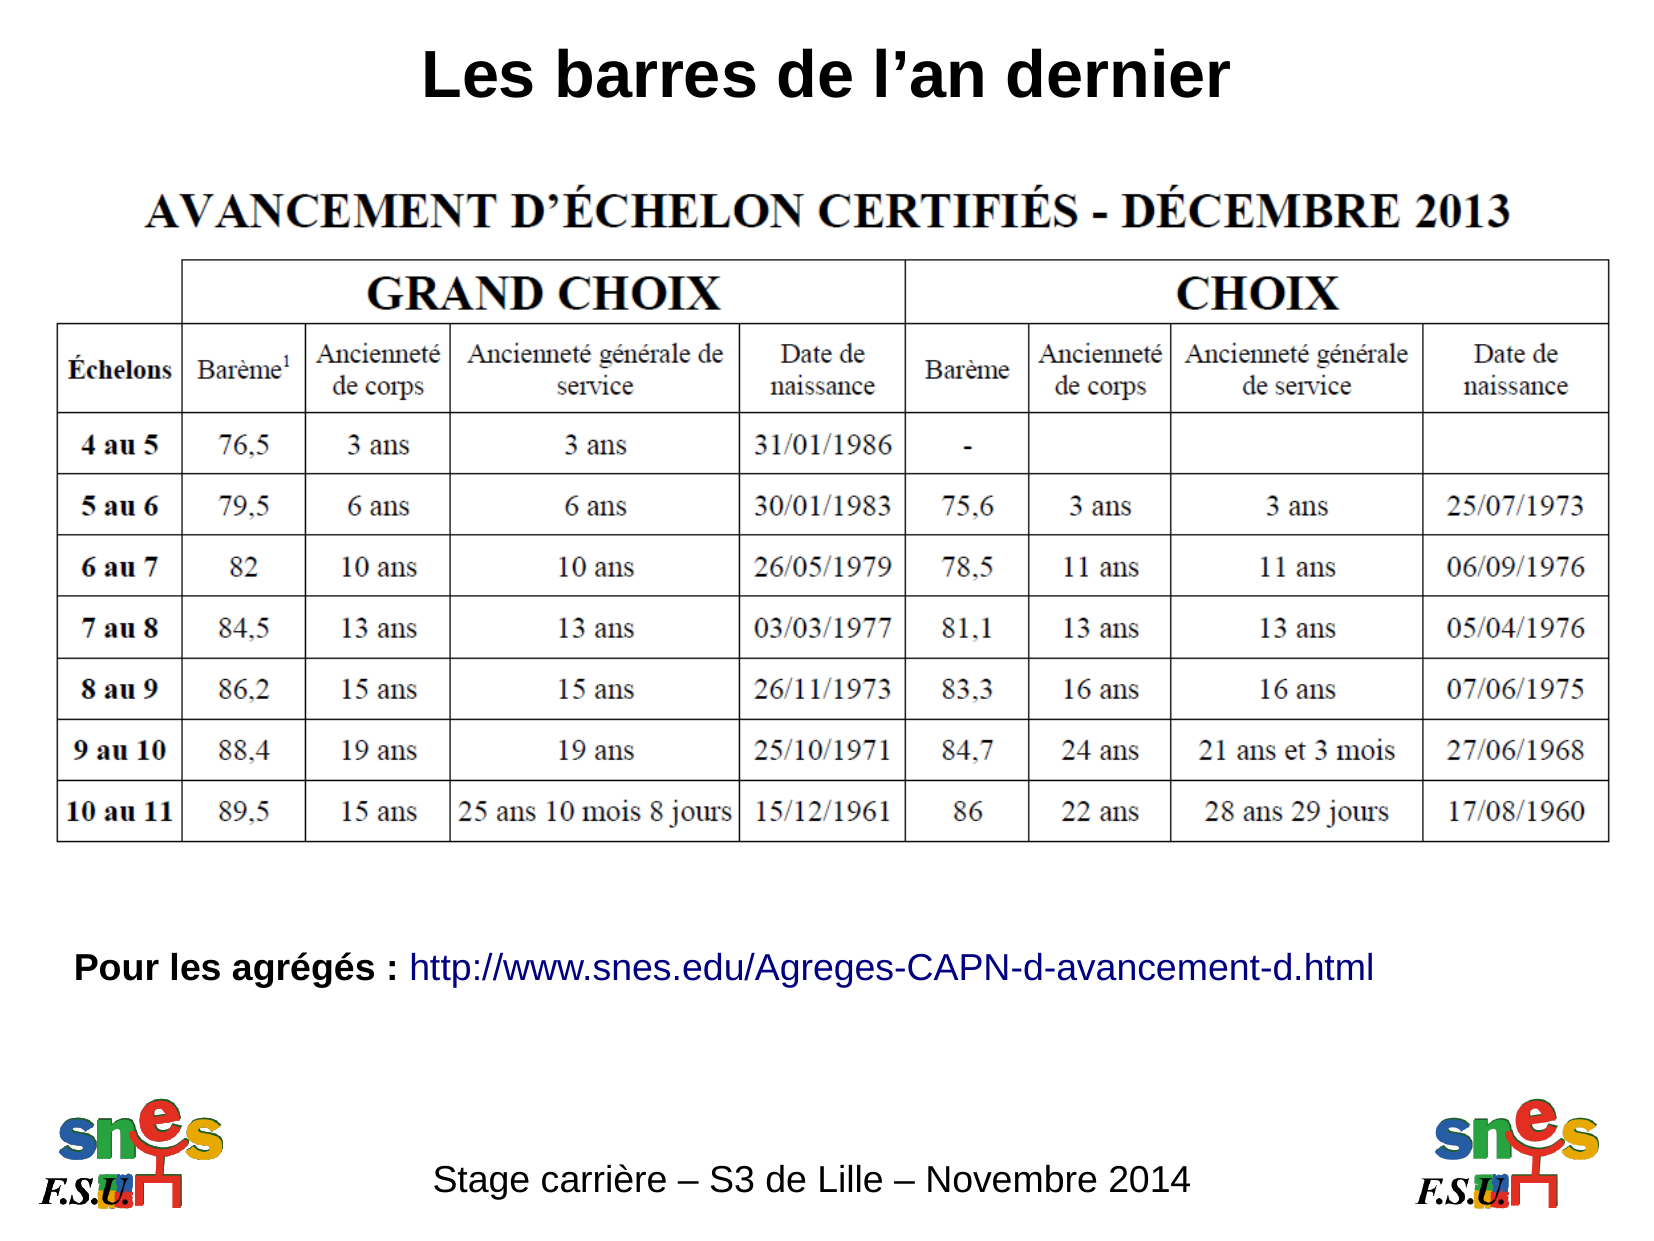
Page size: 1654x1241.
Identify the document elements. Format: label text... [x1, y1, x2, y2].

text_box Pour les agrégés : http://www.snes.edu/Agreges-CAPN-d-avancement-d.html [59, 938, 1595, 998]
text_box Stage carrière – S3 de Lille – Novembre 2014 [324, 1151, 1300, 1209]
picture [36, 1092, 237, 1211]
picture [13, 177, 1648, 857]
text_box Les barres de l’an dernier [29, 29, 1625, 120]
picture [1412, 1092, 1613, 1211]
